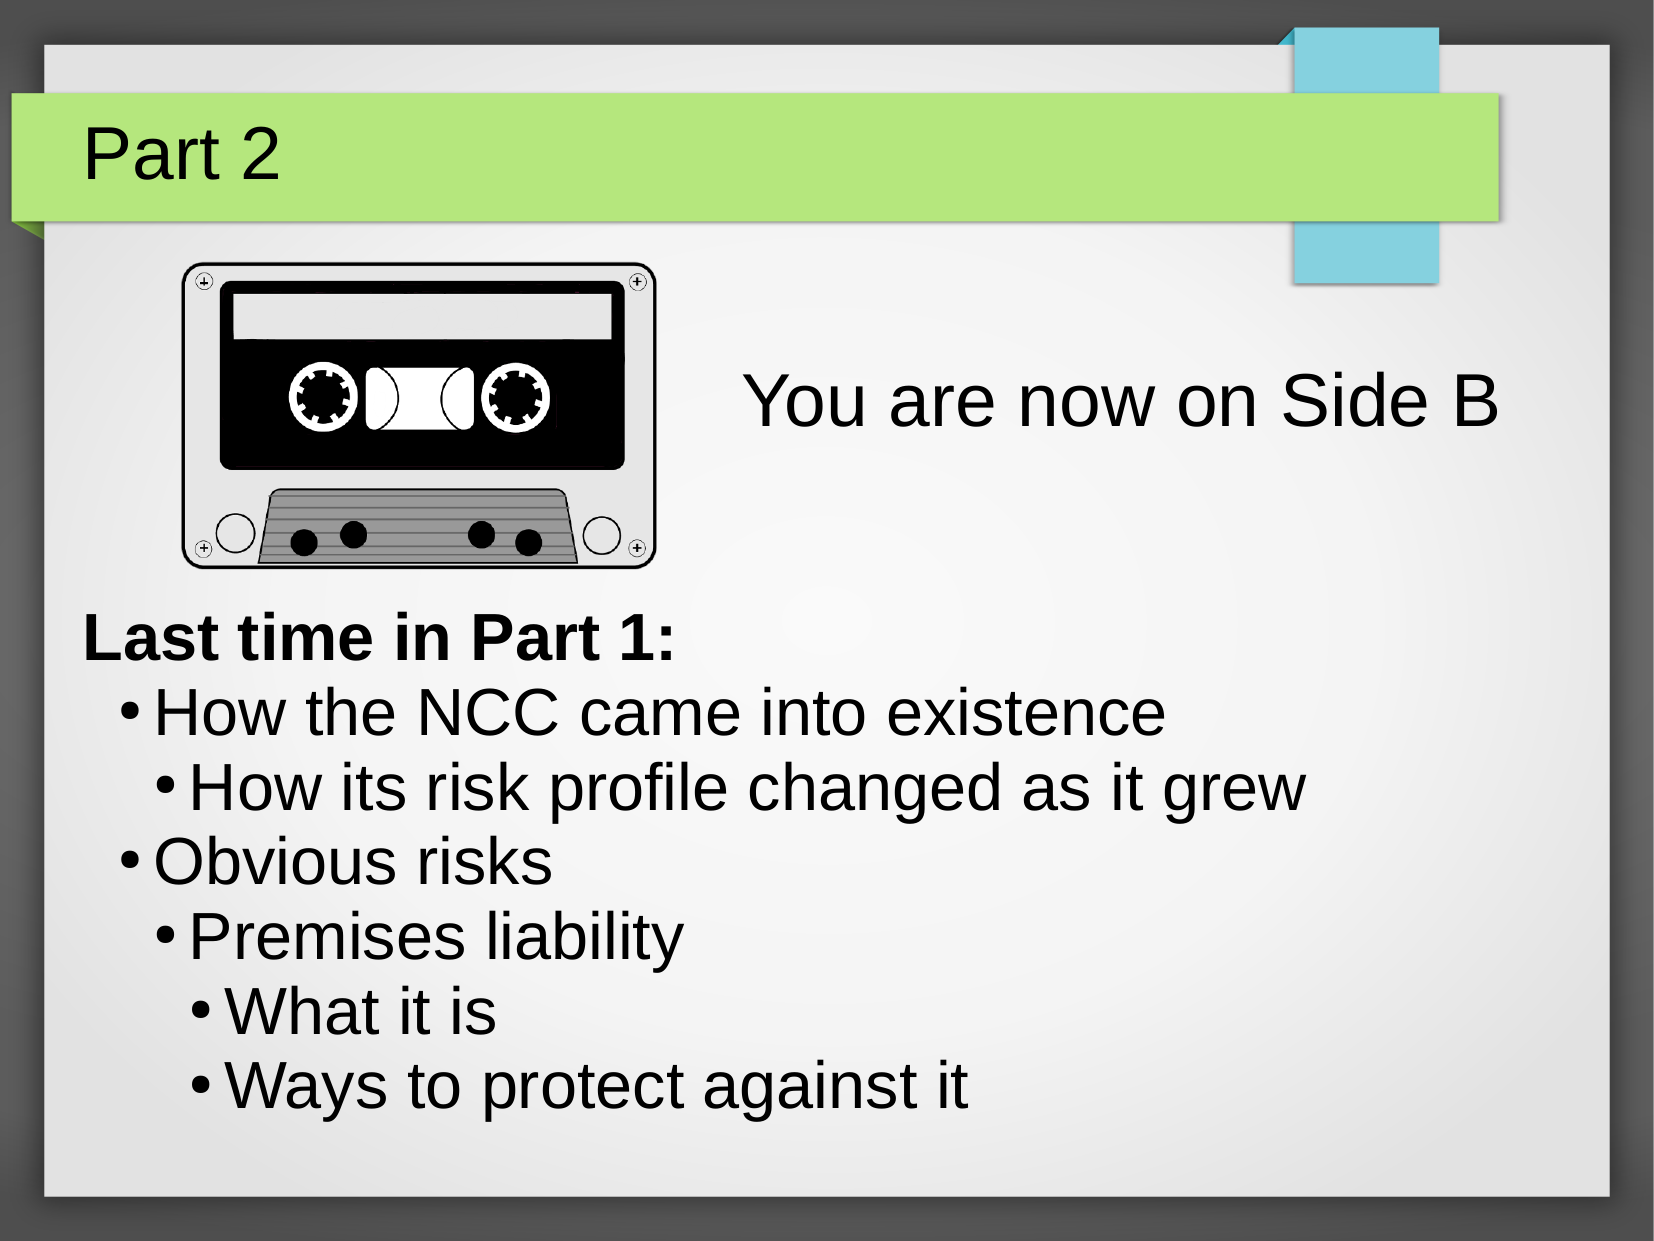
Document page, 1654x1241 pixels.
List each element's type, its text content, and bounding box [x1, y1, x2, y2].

text_box You are now on Side B [726, 351, 1524, 451]
title Part 2 [82, 94, 1264, 213]
picture [0, 0, 1654, 1241]
subtitle Last time in Part 1: How the NCC came into existence How its risk profile changed as it grew Obvious risks Premises liability What it is Ways to protect against it [82, 600, 1571, 1186]
